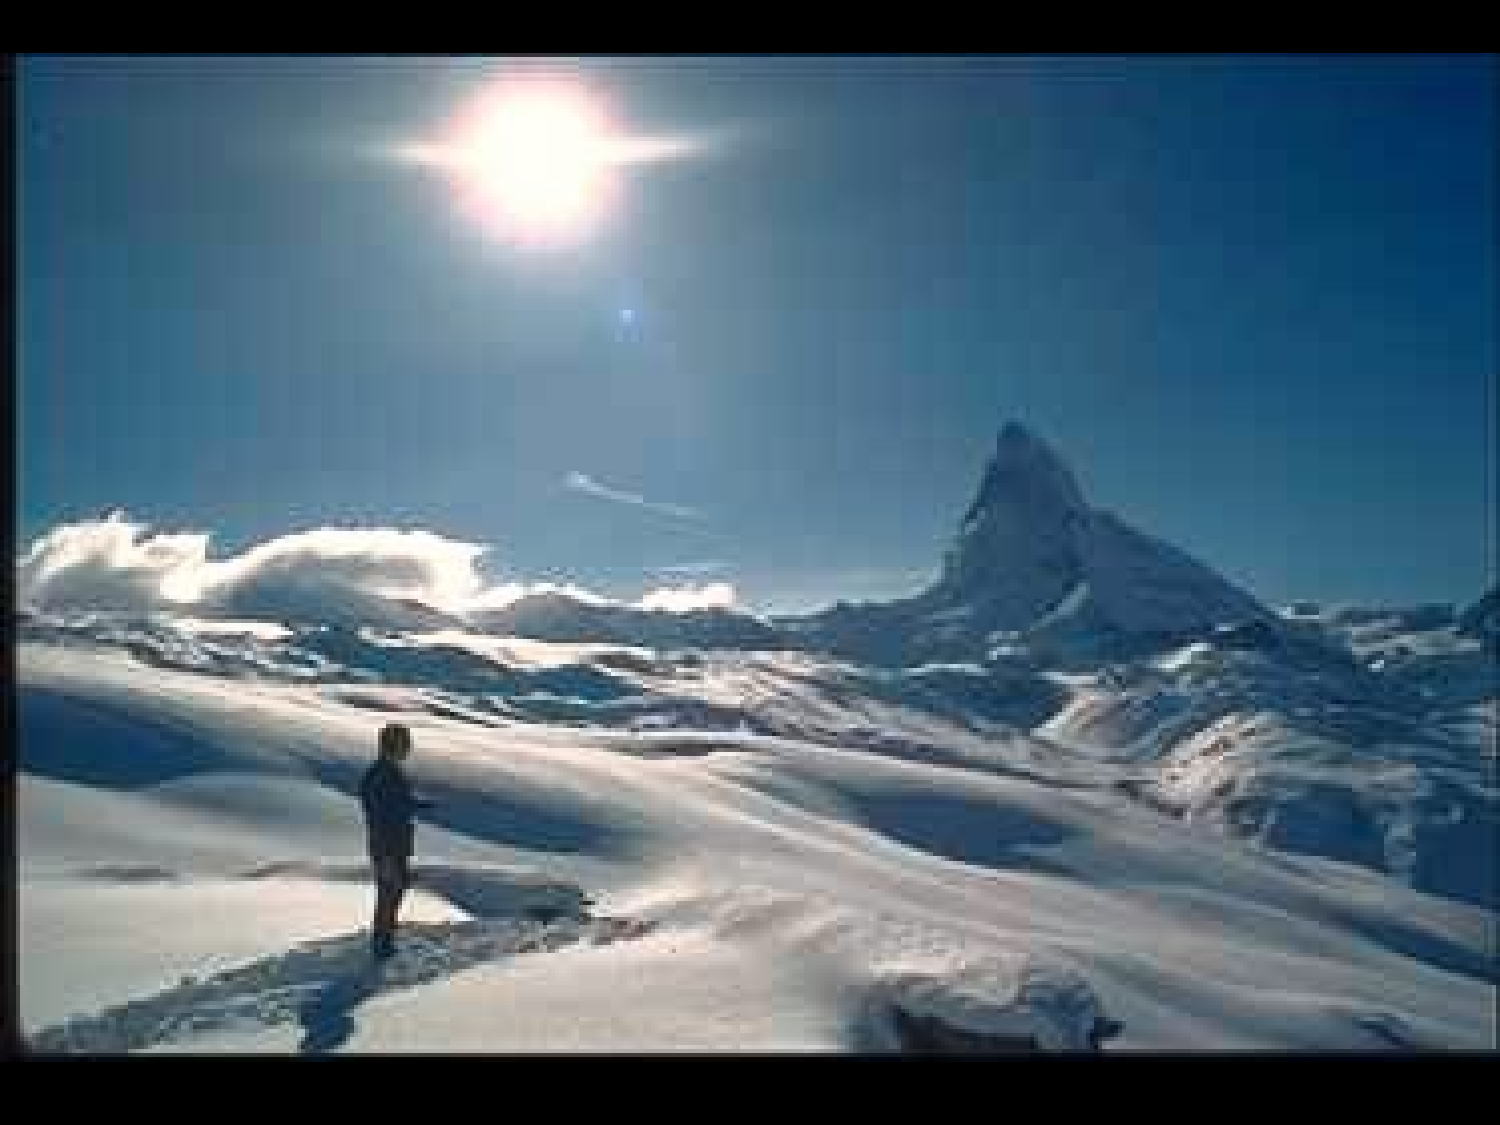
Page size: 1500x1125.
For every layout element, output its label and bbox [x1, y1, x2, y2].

picture [0, 53, 1500, 1062]
